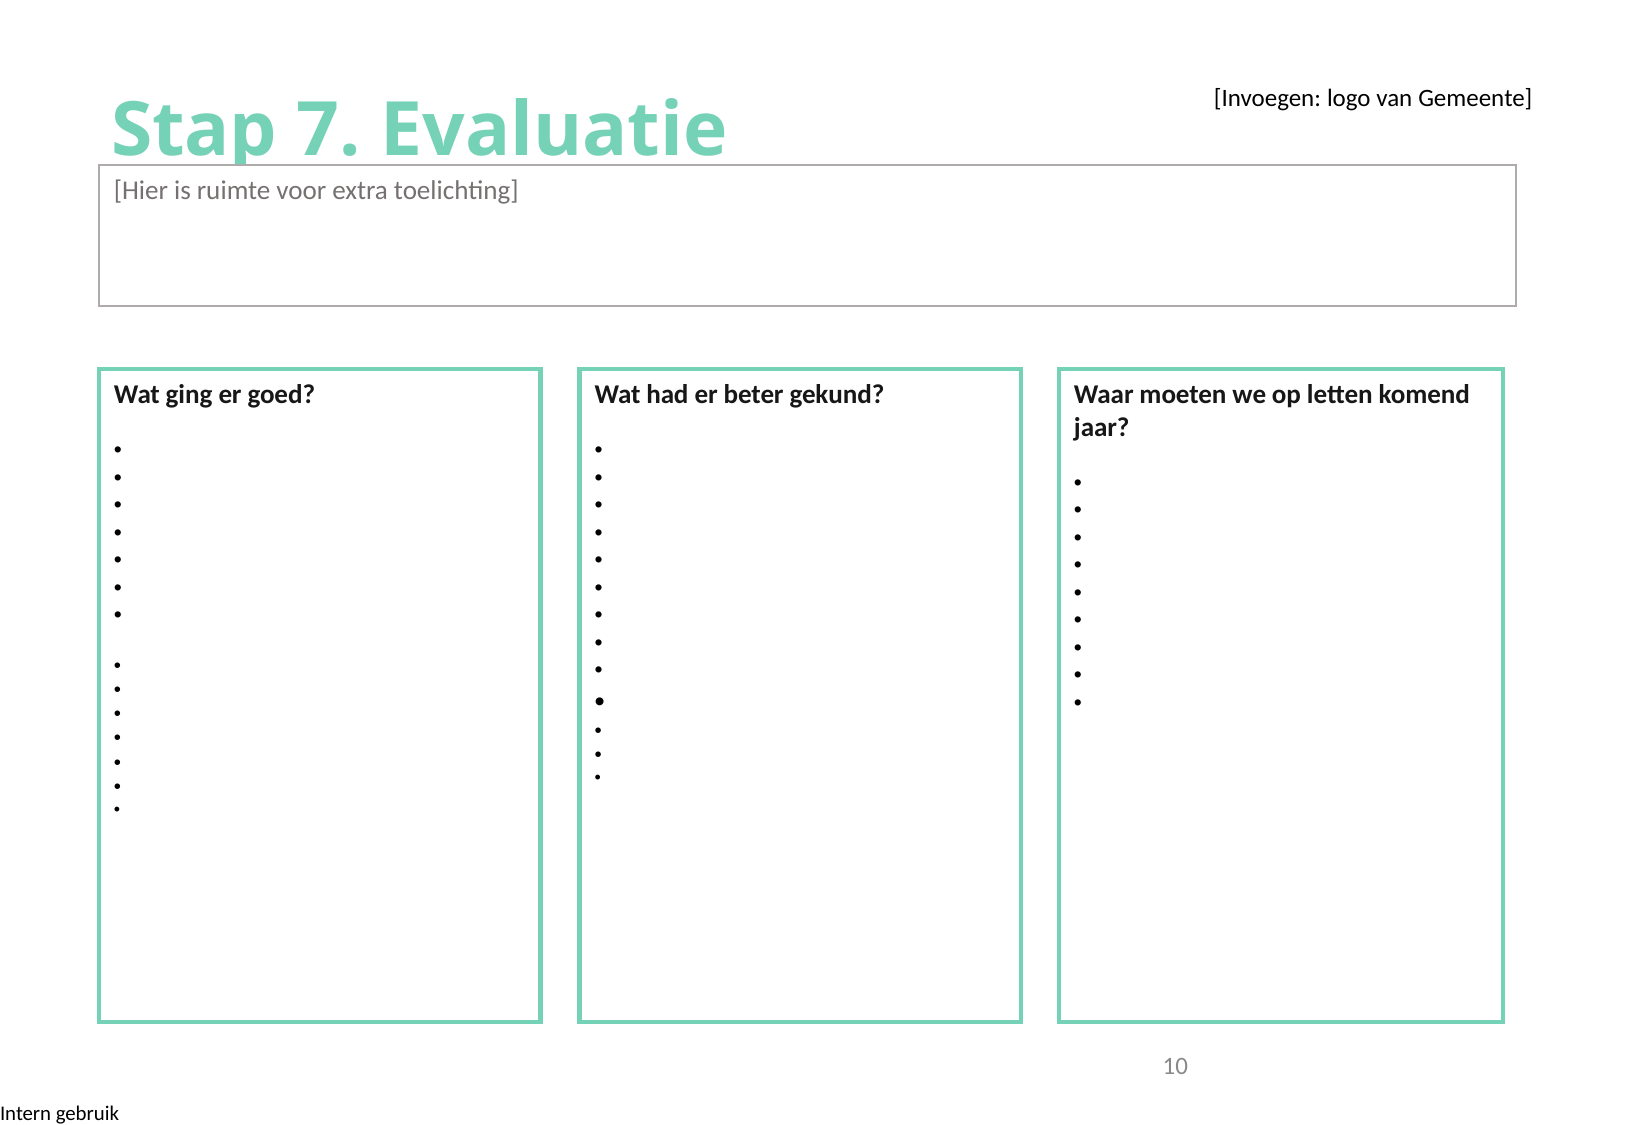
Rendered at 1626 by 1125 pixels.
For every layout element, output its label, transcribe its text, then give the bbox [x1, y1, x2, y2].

text_box 10 [1147, 1034, 1514, 1095]
text_box Wat had er beter gekund? [580, 369, 1021, 1022]
text_box Waar moeten we op letten komend jaar? [1059, 369, 1503, 1022]
text_box Wat ging er goed? [99, 369, 540, 1022]
text_box [Invoegen: logo van Gemeente] [1191, 44, 1556, 150]
text_box Stap 7. Evaluatie [98, 28, 1613, 179]
text_box [Hier is ruimte voor extra toelichting] [99, 165, 1516, 306]
